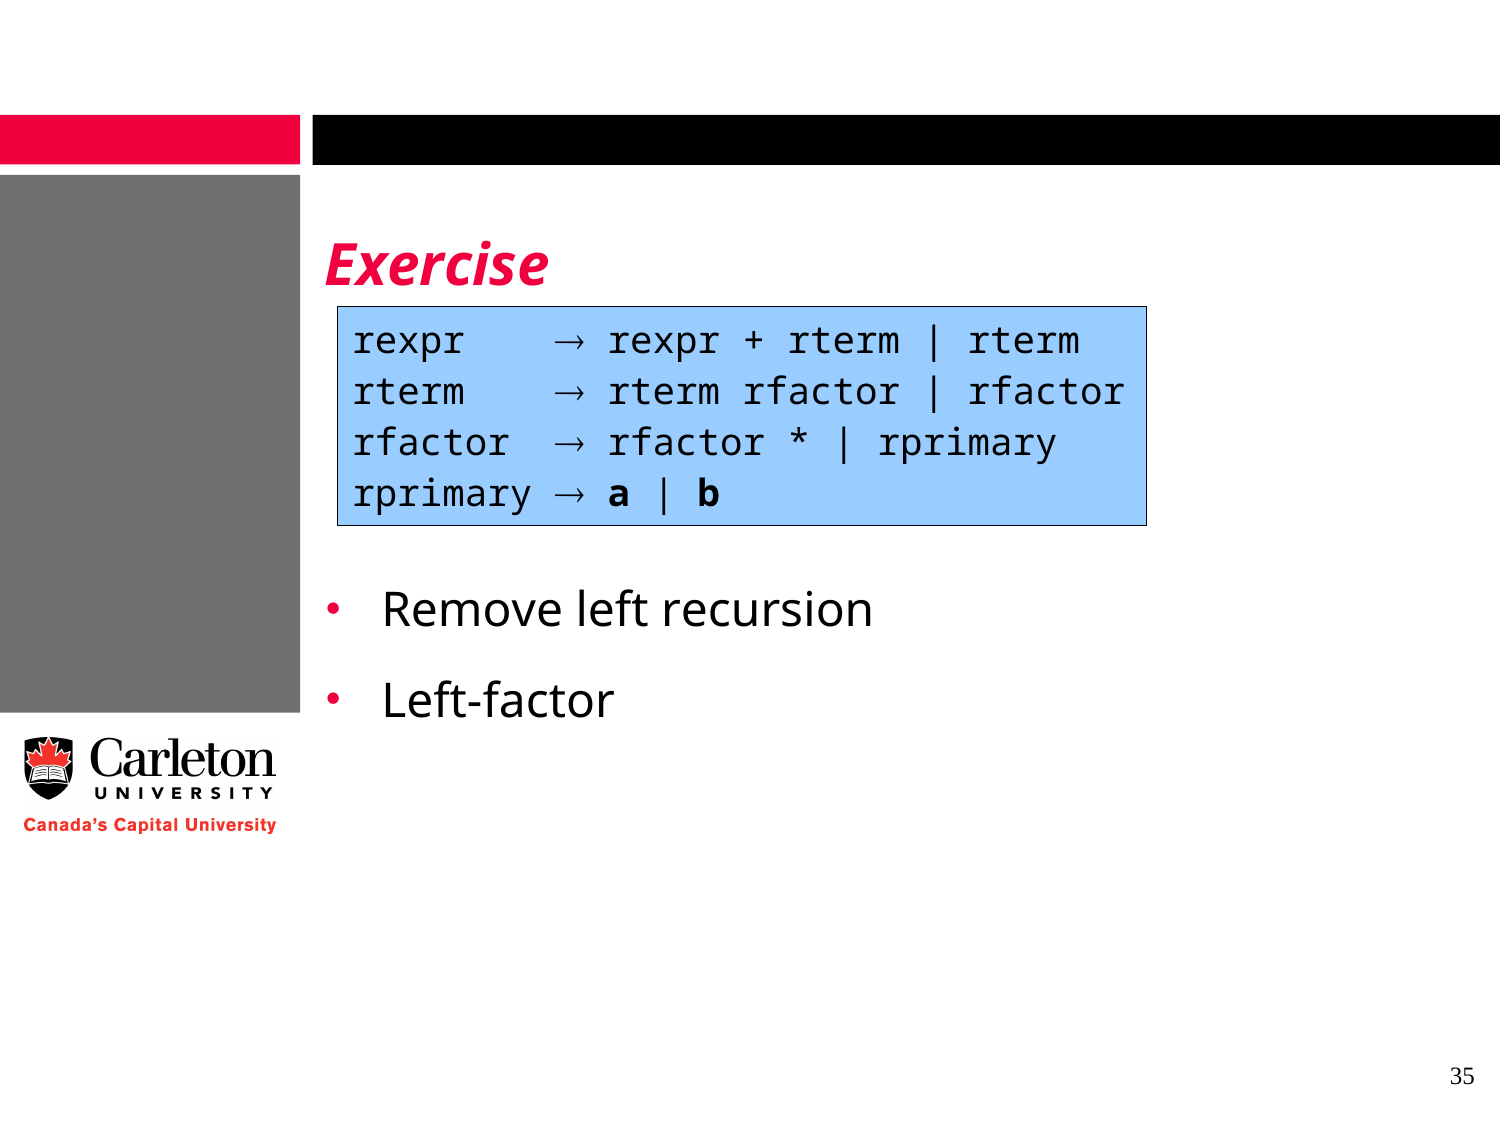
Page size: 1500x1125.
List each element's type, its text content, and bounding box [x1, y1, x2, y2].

list Remove left recursion Left-factor [324, 562, 1450, 1036]
text_box rexpr  rexpr + rterm | rterm rterm  rterm rfactor | rfactor rfactor  rfactor * | rprimary rprimary  a | b [337, 314, 1147, 526]
picture [24, 737, 276, 834]
title Exercise [324, 187, 1450, 338]
